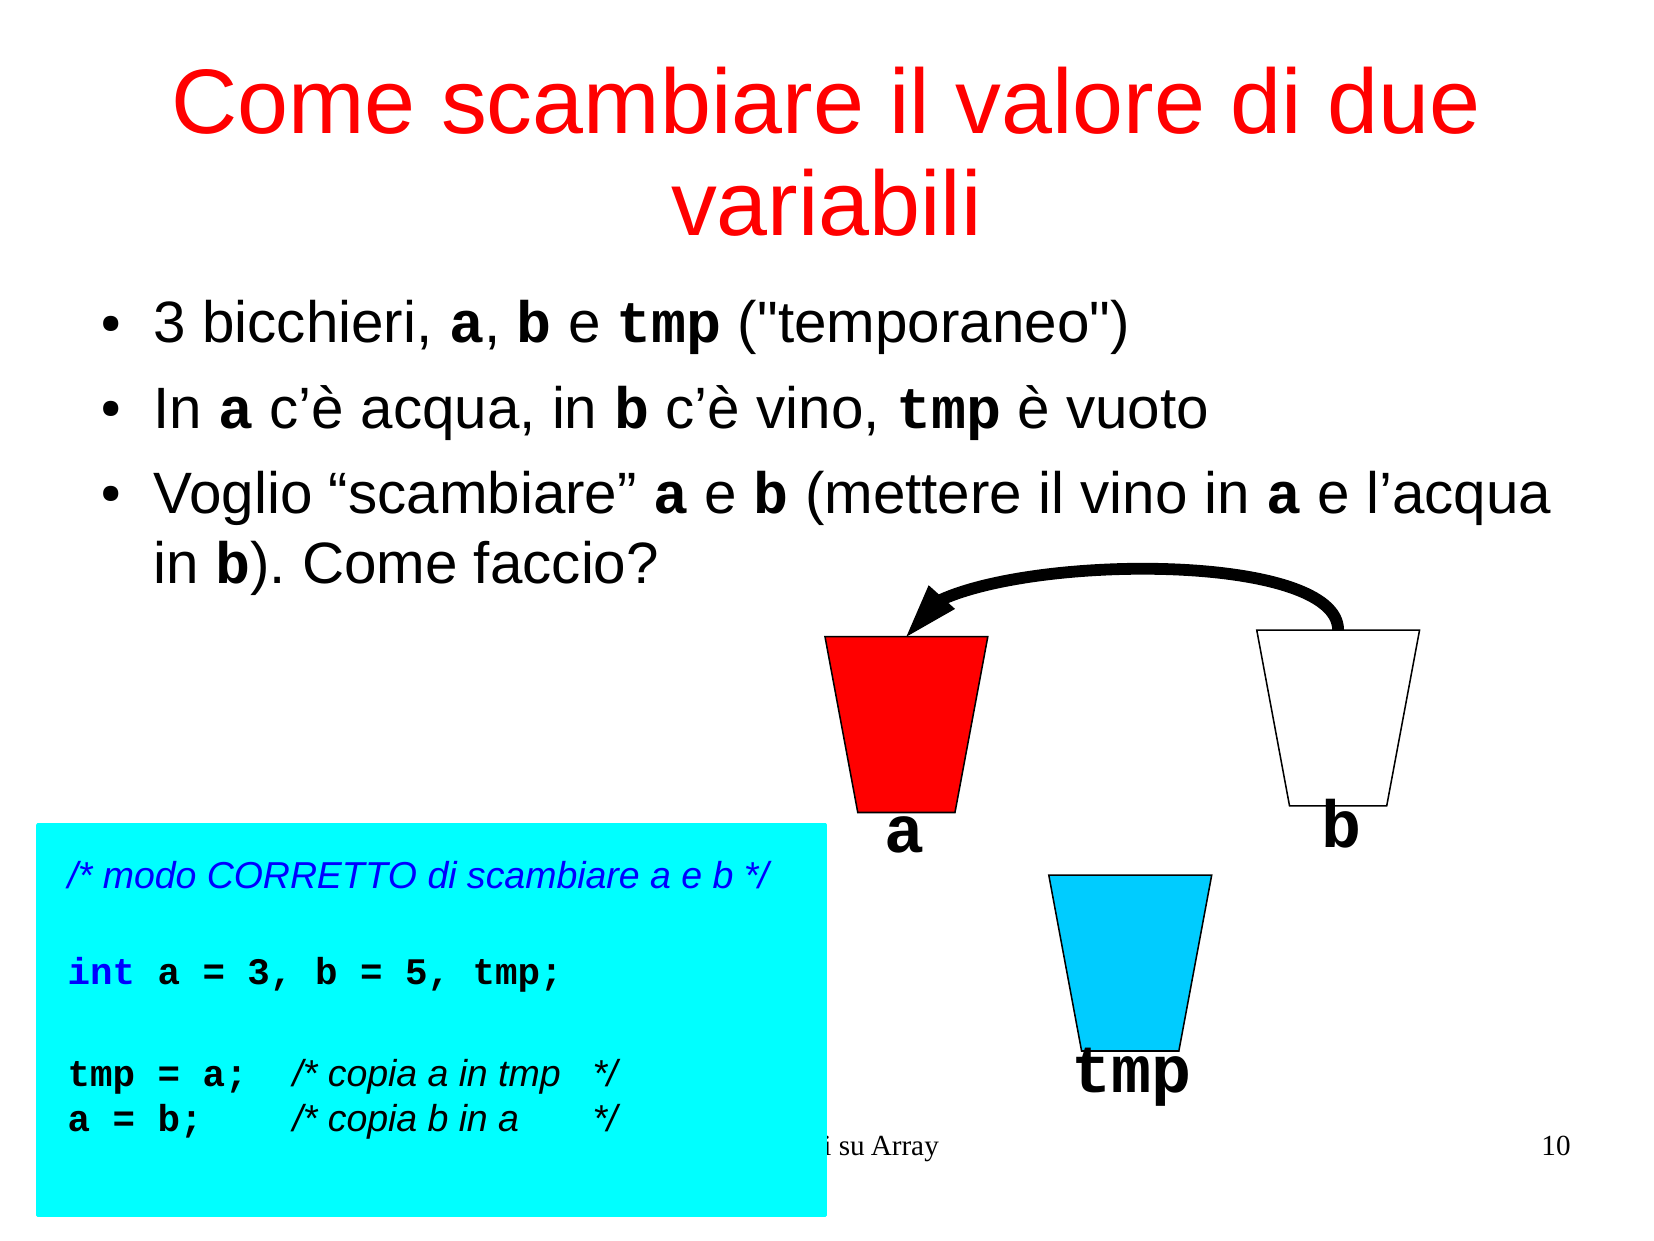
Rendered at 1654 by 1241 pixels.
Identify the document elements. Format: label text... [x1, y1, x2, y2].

text_box [1256, 630, 1420, 806]
text_box [825, 636, 988, 813]
list 3 bicchieri, a, b e tmp ("temporaneo") In a c’è acqua, in b c’è vino, tmp è vuoto Voglio “scambiare” a e b (mettere il vino in a e l’acqua in b). Come faccio? [82, 290, 1571, 1109]
text_box tmp [1068, 1038, 1195, 1111]
text_box [1048, 875, 1212, 1038]
text_box a [881, 813, 928, 871]
title Come scambiare il valore di due variabili [82, 49, 1571, 257]
text_box /* modo CORRETTO di scambiare a e b */ int a = 3, b = 5, tmp; tmp = a; /* copia a in tmp */ a = b; /* copia b in a */ [37, 825, 826, 1216]
text_box b [1318, 793, 1365, 866]
